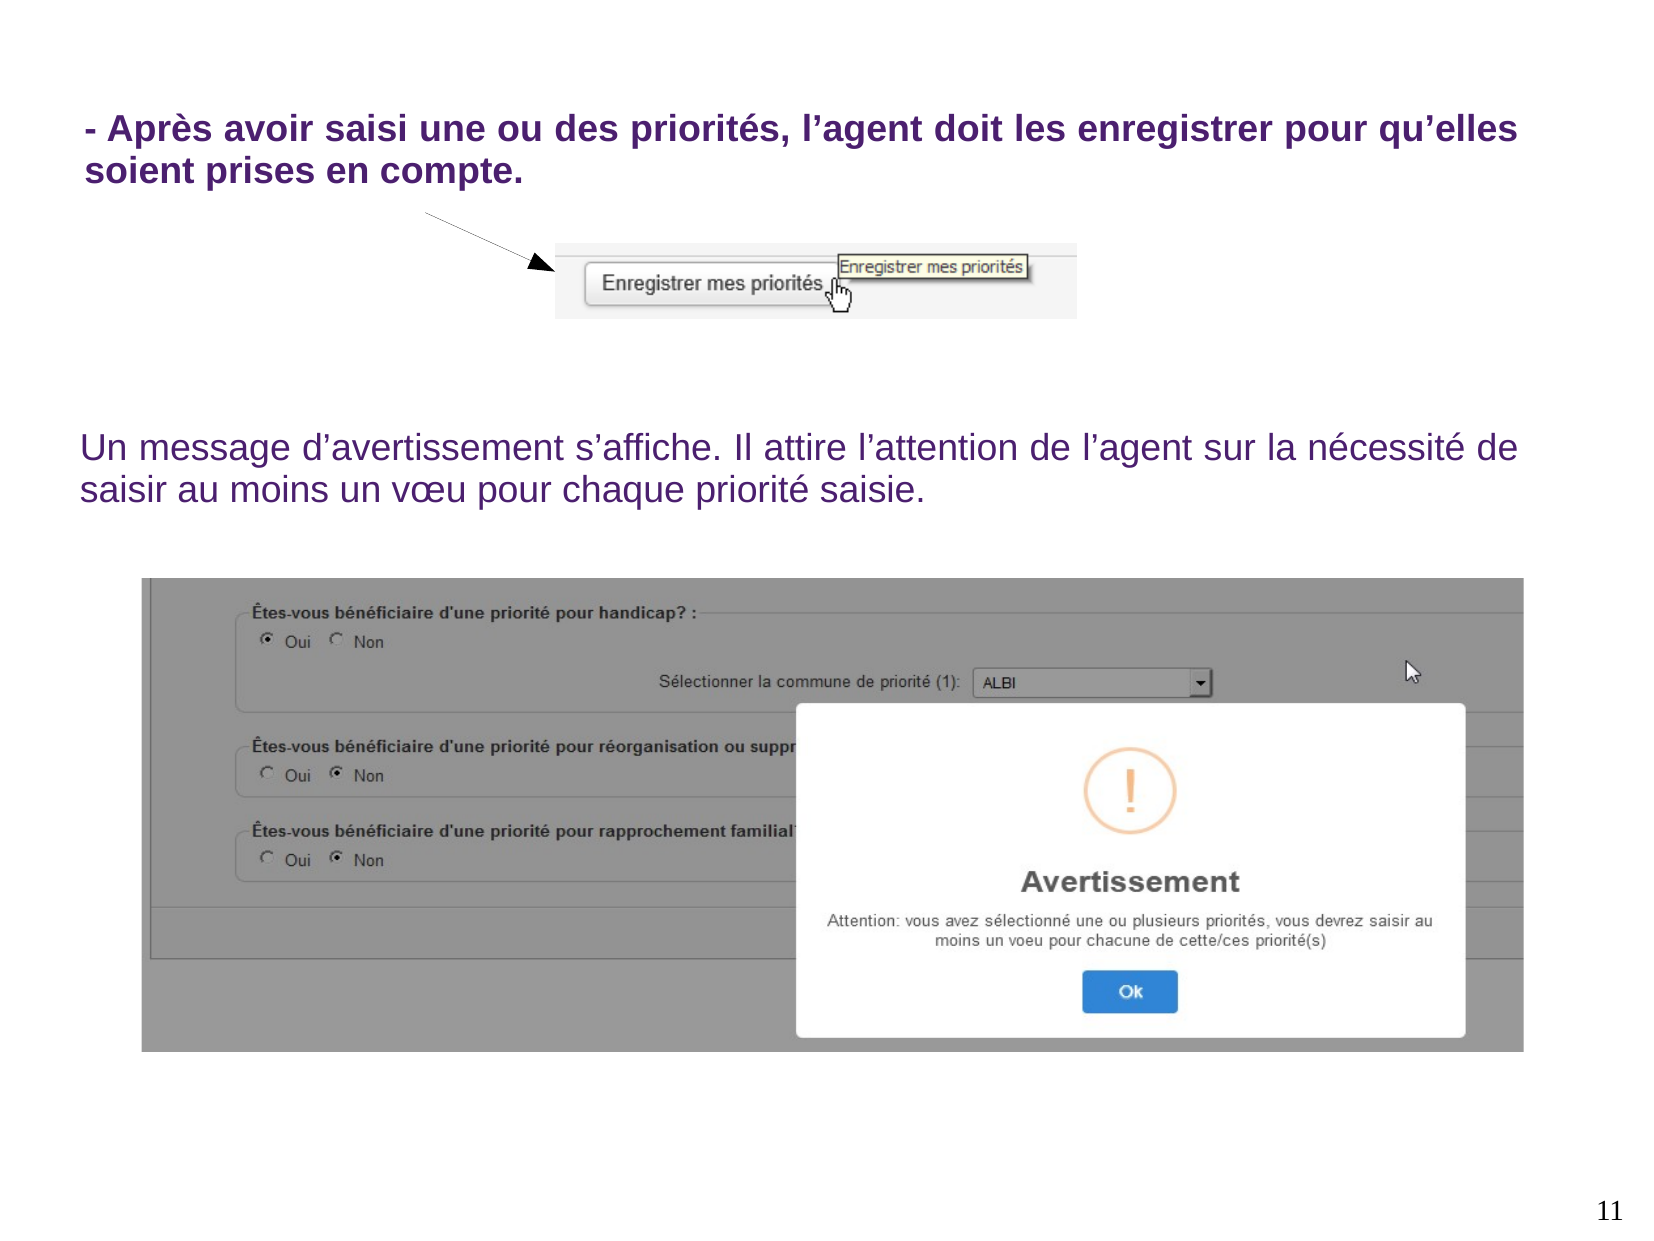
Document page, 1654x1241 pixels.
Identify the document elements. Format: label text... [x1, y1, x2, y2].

picture [555, 243, 1077, 319]
text_box Un message d’avertissement s’affiche. Il attire l’attention de l’agent sur la nécessité de saisir au moins un vœu pour chaque priorité saisie. [64, 419, 1601, 526]
text_box - Après avoir saisi une ou des priorités, l’agent doit les enregistrer pour qu’elles soient prises en compte. [69, 100, 1594, 284]
picture [141, 578, 1524, 1052]
